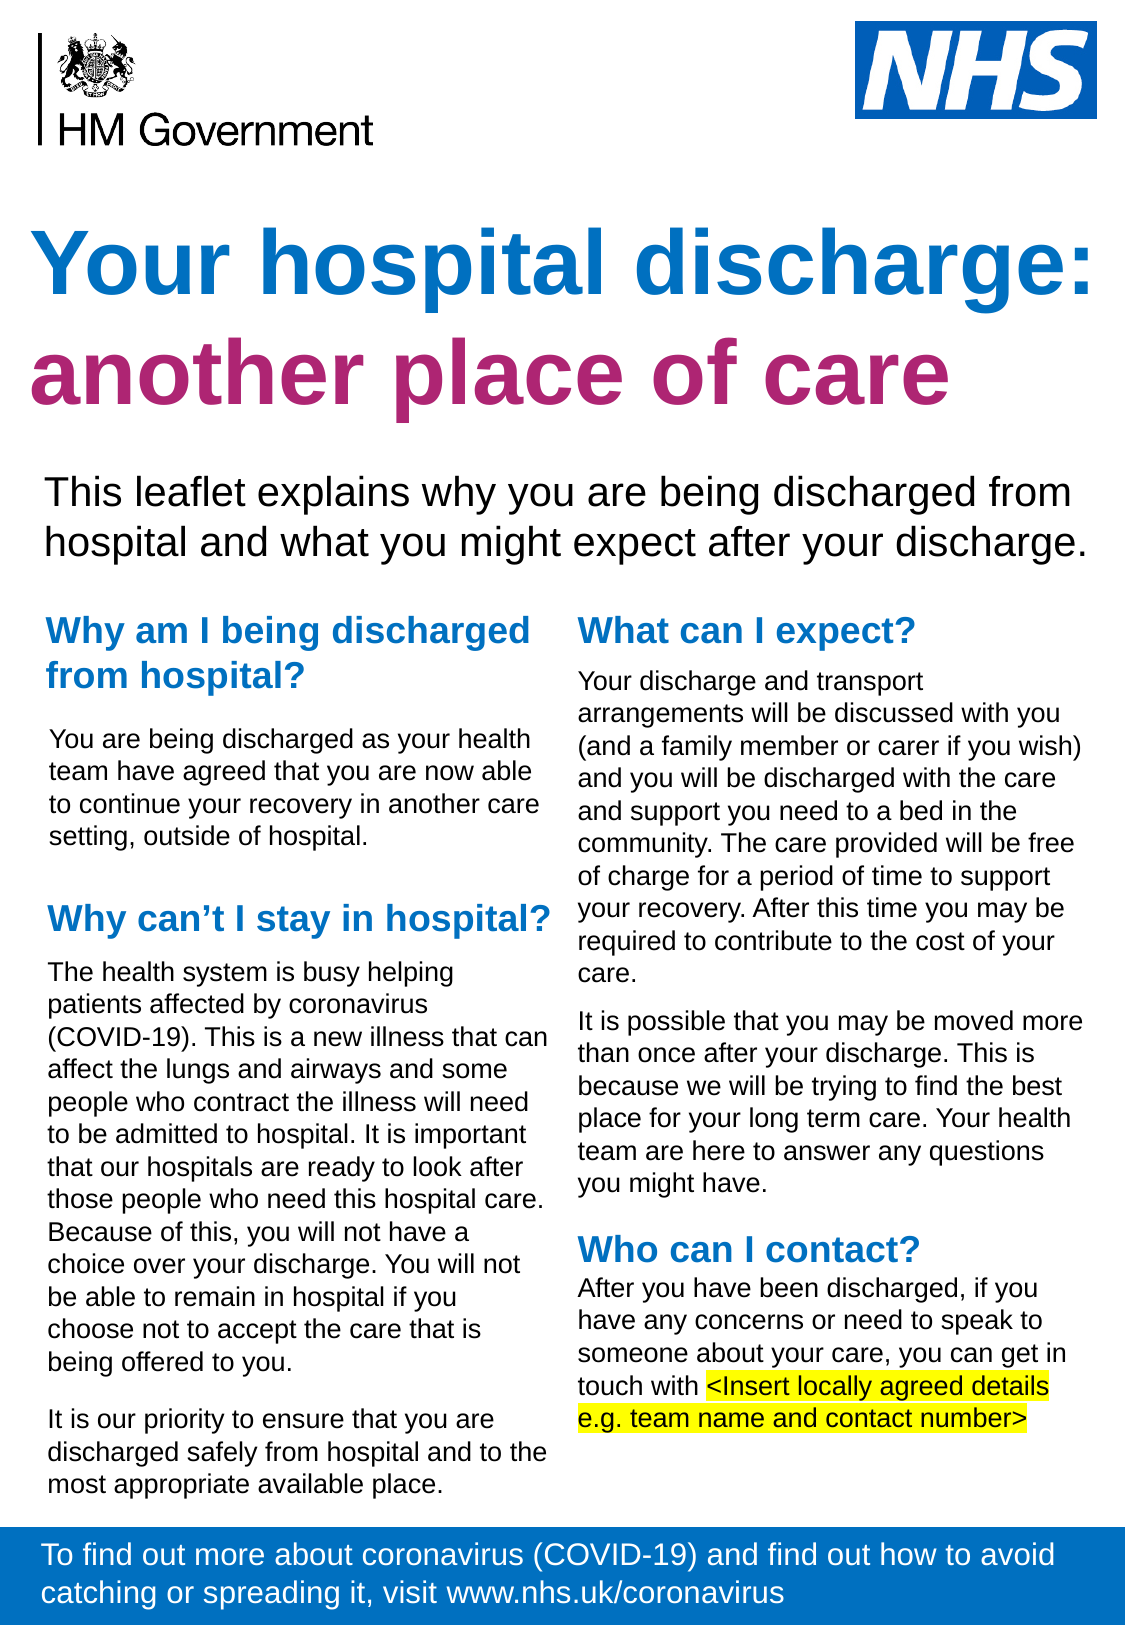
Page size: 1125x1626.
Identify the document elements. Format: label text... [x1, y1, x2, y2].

text_box You are being discharged as your health team have agreed that you are now able to continue your recovery in another care setting, outside of hospital. [34, 714, 563, 859]
text_box Who can I contact? After you have been discharged, if you have any concerns or need to speak to someone about your care, you can get in touch with <Insert locally agreed details e.g. team name and contact number> [564, 1218, 1109, 1440]
text_box This leaflet explains why you are being discharged from hospital and what you might expect after your discharge. [28, 457, 1125, 574]
text_box Why can’t I stay in hospital? [32, 887, 579, 979]
text_box Your hospital discharge: another place of care [14, 195, 1125, 433]
text_box The health system is busy helping patients affected by coronavirus (COVID-19). This is a new illness that can affect the lungs and airways and some people who contract the illness will need to be admitted to hospital. It is important that our hospitals are ready to look after those people who need this hospital care. Because of this, you will not have a choice over your discharge. You will not be able to remain in hospital if you choose not to accept the care that is being offered to you. It is our priority to ensure that you are discharged safely from hospital and to the most appropriate available place. [32, 947, 564, 1507]
text_box Why am I being discharged from hospital? [30, 598, 578, 877]
text_box What can I expect? Your discharge and transport arrangements will be discussed with you (and a family member or carer if you wish) and you will be discharged with the care and support you need to a bed in the community. The care provided will be free of charge for a period of time to support your recovery. After this time you may be required to contribute to the cost of your care. It is possible that you may be moved more than once after your discharge. This is because we will be trying to find the best place for your long term care. Your health team are here to answer any questions you might have. [562, 598, 1110, 1248]
